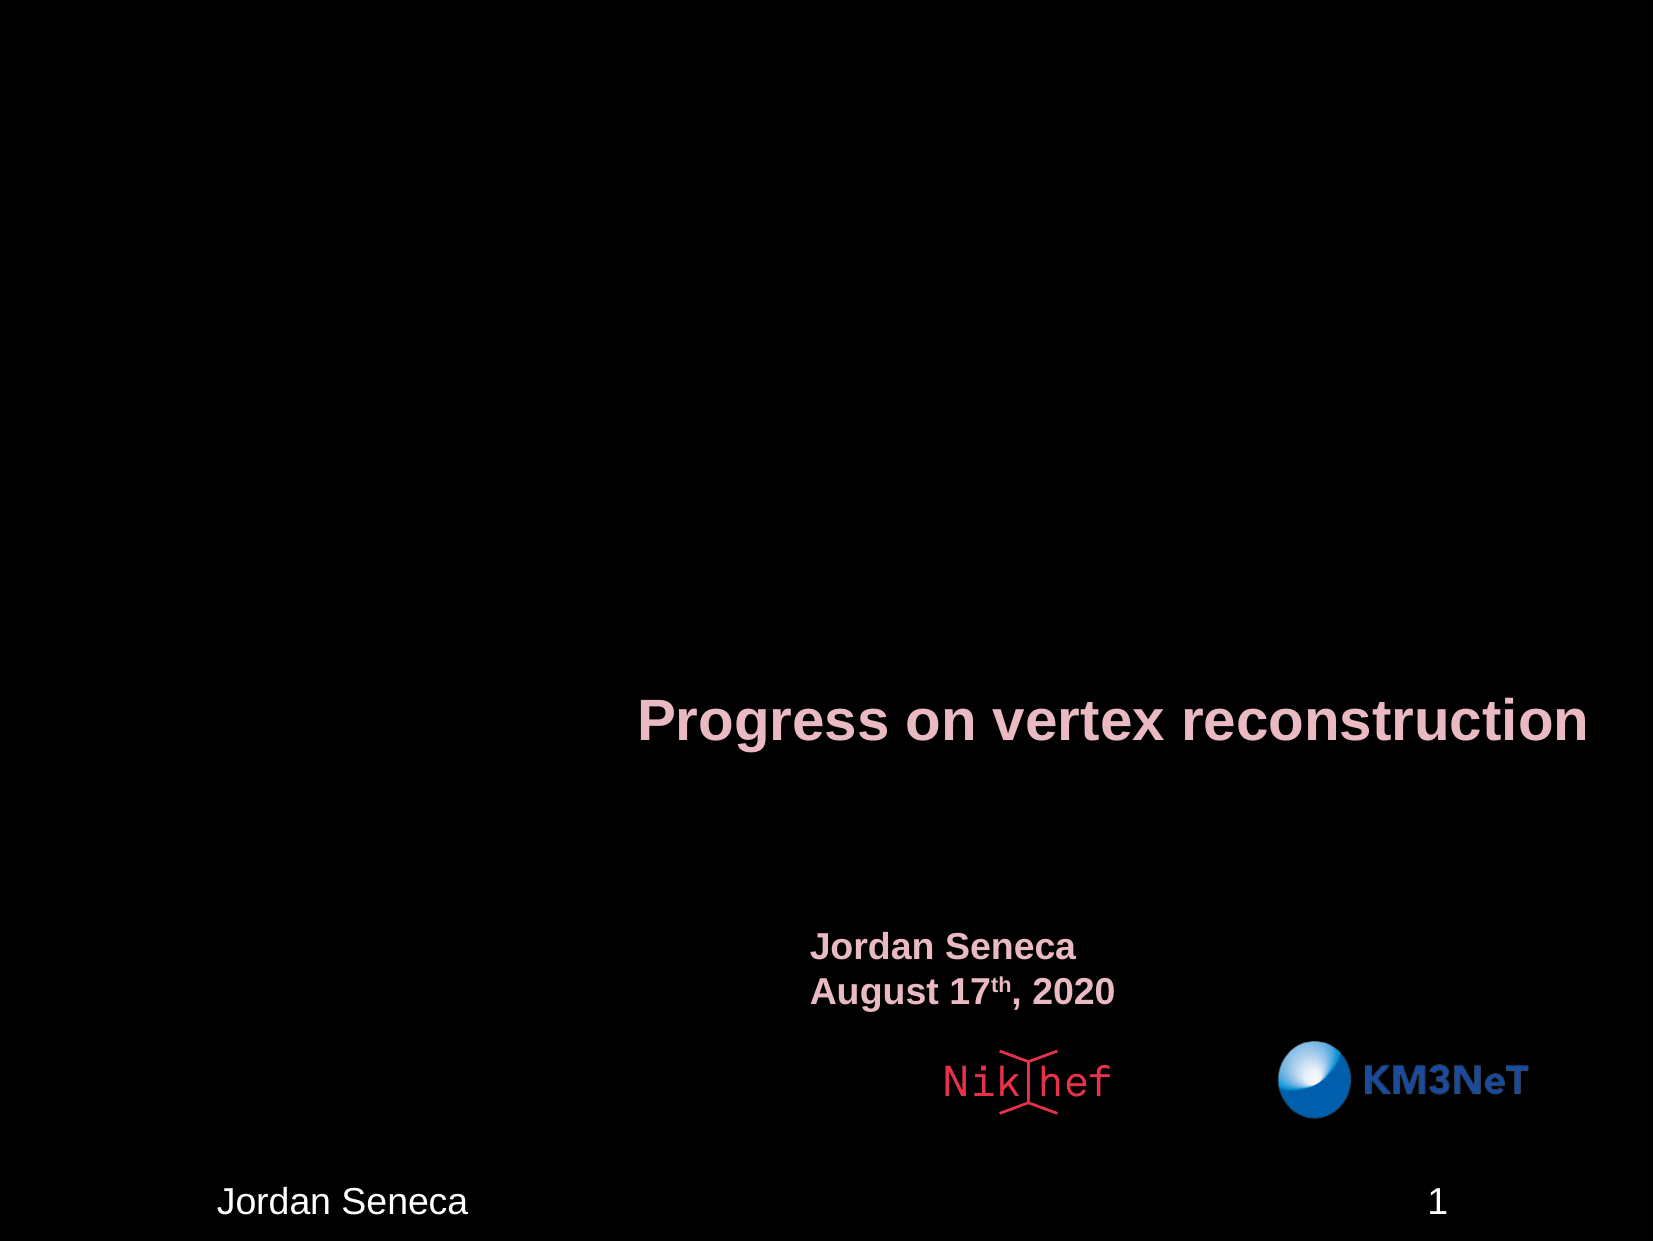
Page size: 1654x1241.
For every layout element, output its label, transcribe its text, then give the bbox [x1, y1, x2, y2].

text_box Progress on vertex reconstruction [622, 674, 1620, 760]
picture [945, 1049, 1110, 1116]
picture [1277, 1040, 1530, 1120]
text_box Jordan Seneca August 17th, 2020 [794, 914, 1654, 1020]
